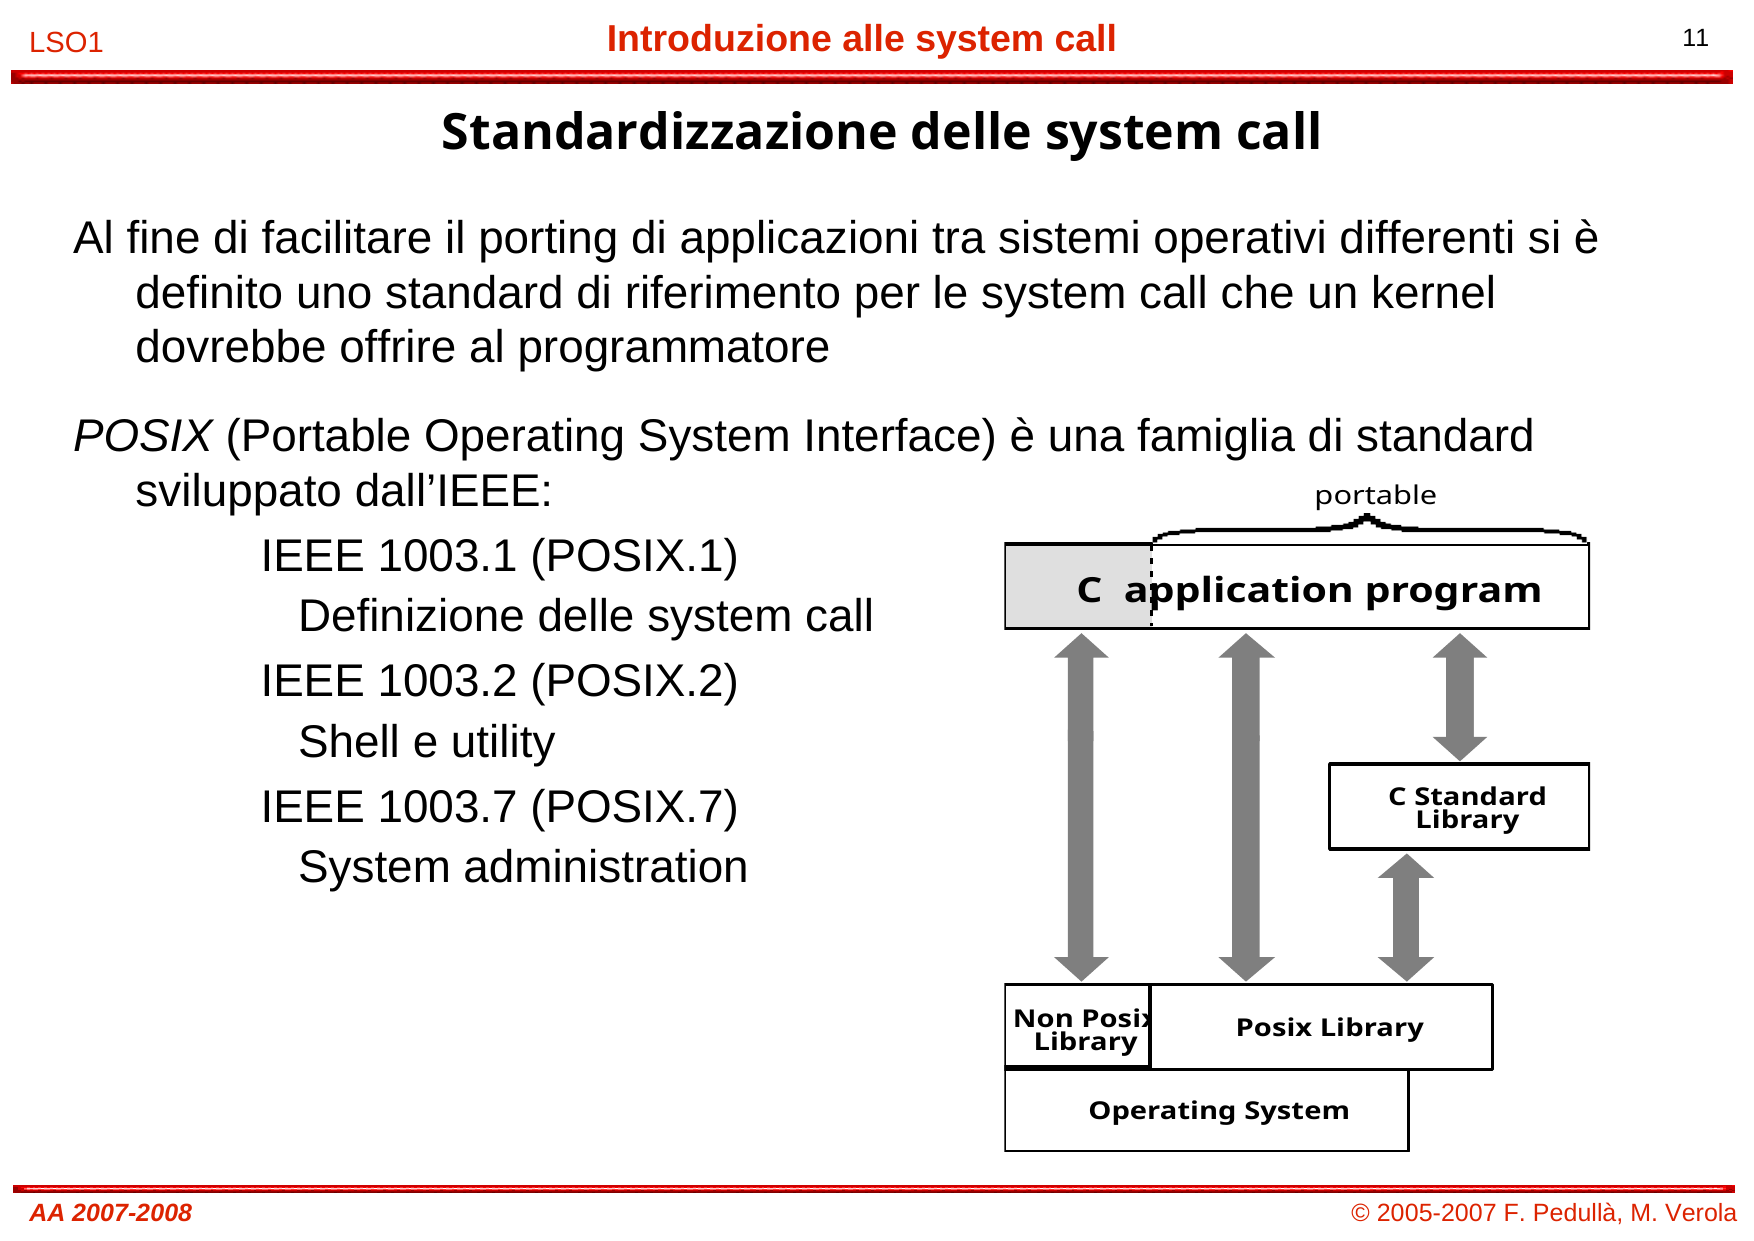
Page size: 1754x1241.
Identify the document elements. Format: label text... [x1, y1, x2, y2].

title Standardizzazione delle system call [379, 84, 1386, 180]
picture [11, 70, 1733, 84]
picture [13, 1185, 1735, 1193]
list Al fine di facilitare il porting di applicazioni tra sistemi operativi differenti si è definito uno standard di riferimento per le system call che un kernel dovrebbe offrire al programmatore POSIX (Portable Operating System Interface) è una famiglia di standard sviluppato dall’IEEE: IEEE 1003.1 (POSIX.1) Definizione delle system call IEEE 1003.2 (POSIX.2) Shell e utility IEEE 1003.7 (POSIX.7) System administration [58, 200, 1696, 1005]
picture [1004, 483, 1591, 1152]
